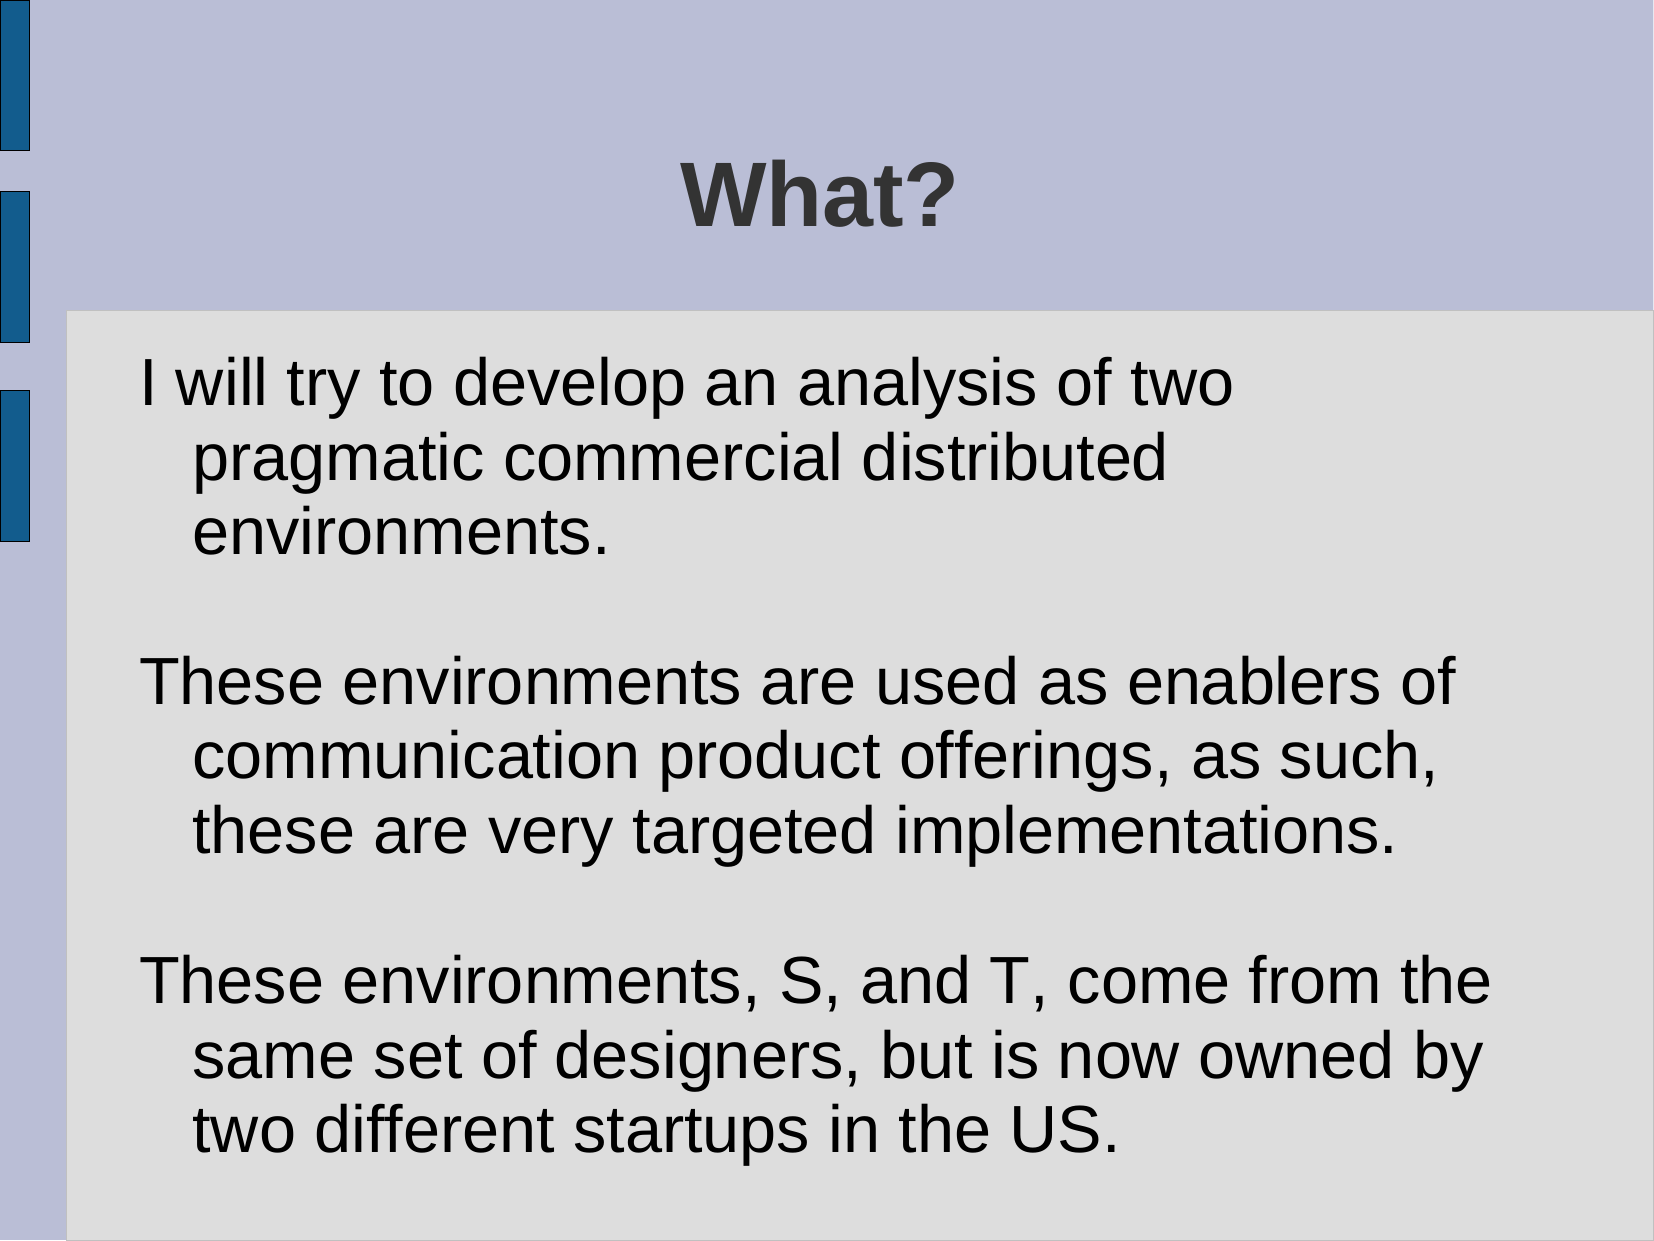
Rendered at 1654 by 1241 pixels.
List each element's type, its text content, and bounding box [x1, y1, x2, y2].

list I will try to develop an analysis of two pragmatic commercial distributed environments. These environments are used as enablers of communication product offerings, as such, these are very targeted implementations. These environments, S, and T, come from the same set of designers, but is now owned by two different startups in the US. [121, 344, 1534, 1168]
title What? [121, 91, 1534, 299]
